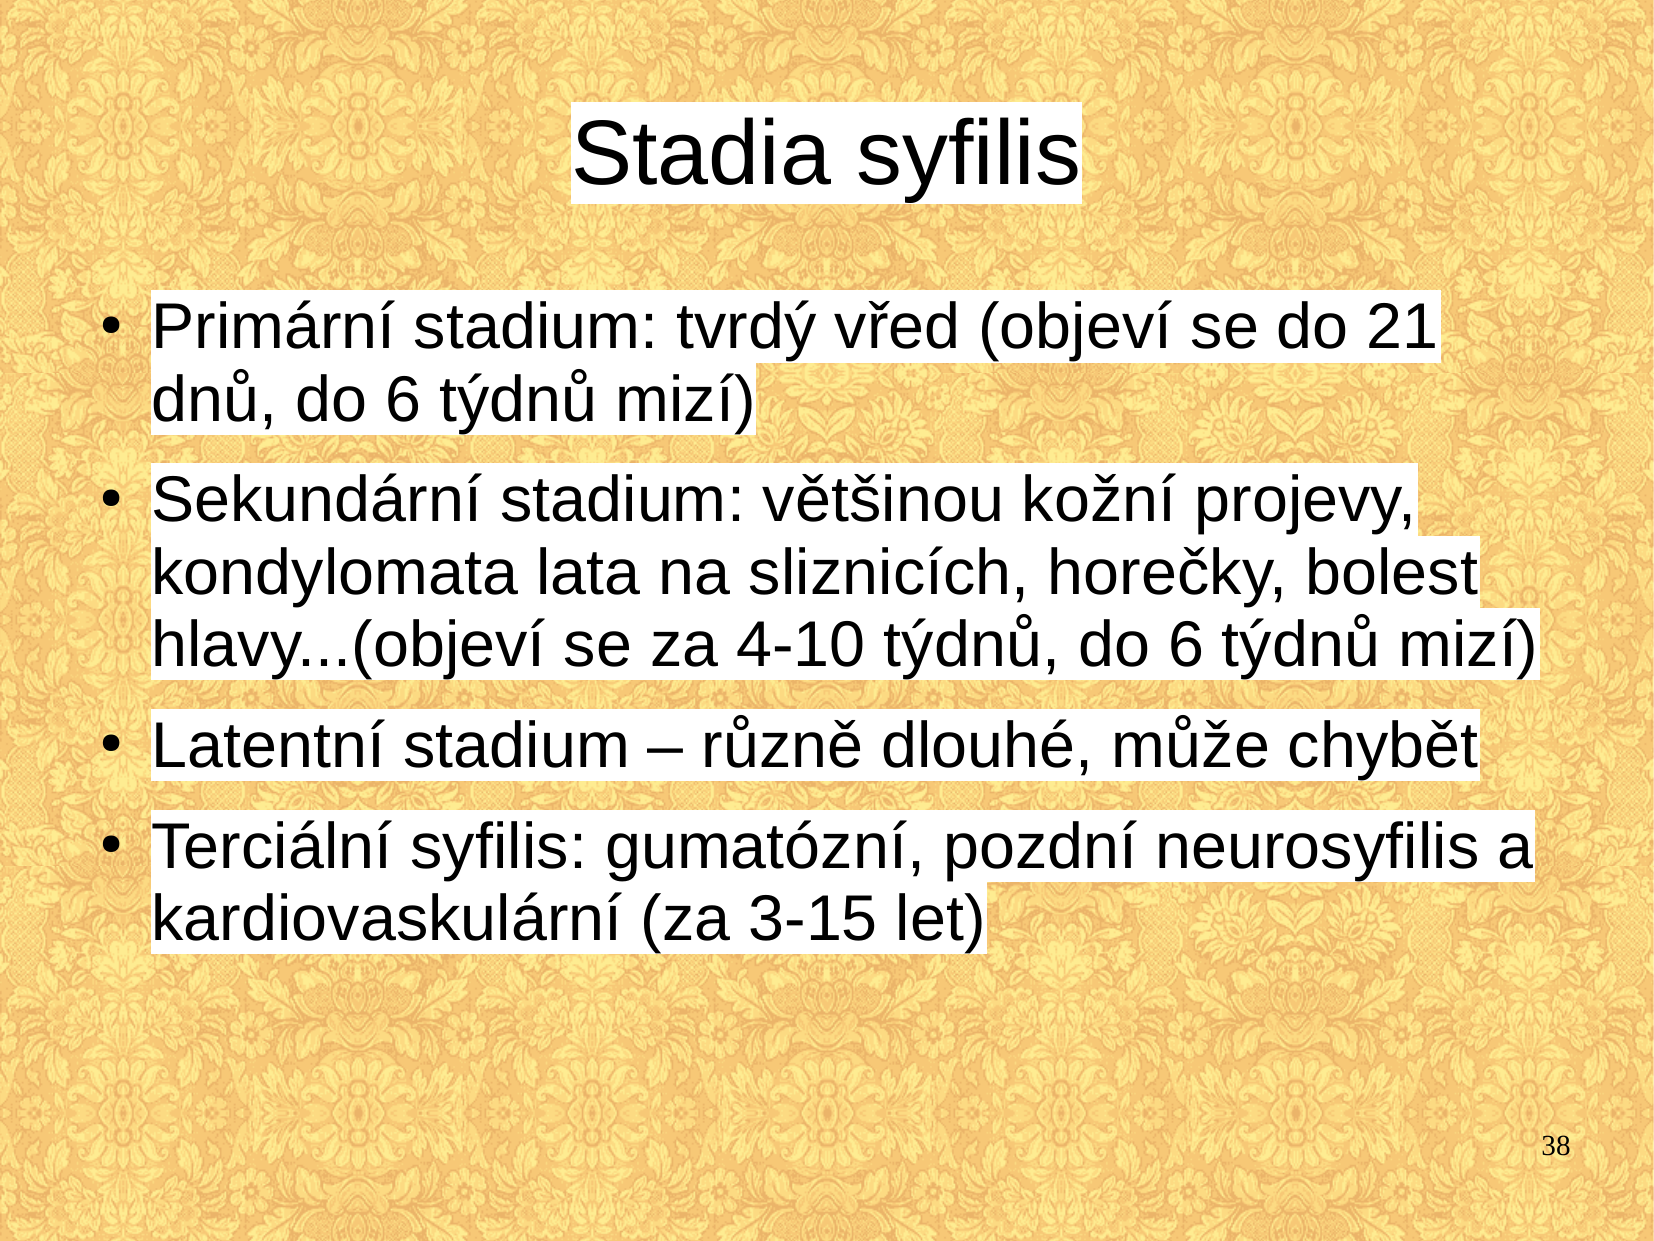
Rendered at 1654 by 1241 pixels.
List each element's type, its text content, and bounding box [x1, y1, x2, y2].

picture [0, 0, 1654, 1241]
title Stadia syfilis [82, 49, 1571, 257]
list Primární stadium: tvrdý vřed (objeví se do 21 dnů, do 6 týdnů mizí) Sekundární stadium: většinou kožní projevy, kondylomata lata na sliznicích, horečky, bolest hlavy...(objeví se za 4-10 týdnů, do 6 týdnů mizí) Latentní stadium – různě dlouhé, může chybět Terciální syfilis: gumatózní, pozdní neurosyfilis a kardiovaskulární (za 3-15 let) [82, 290, 1571, 1010]
